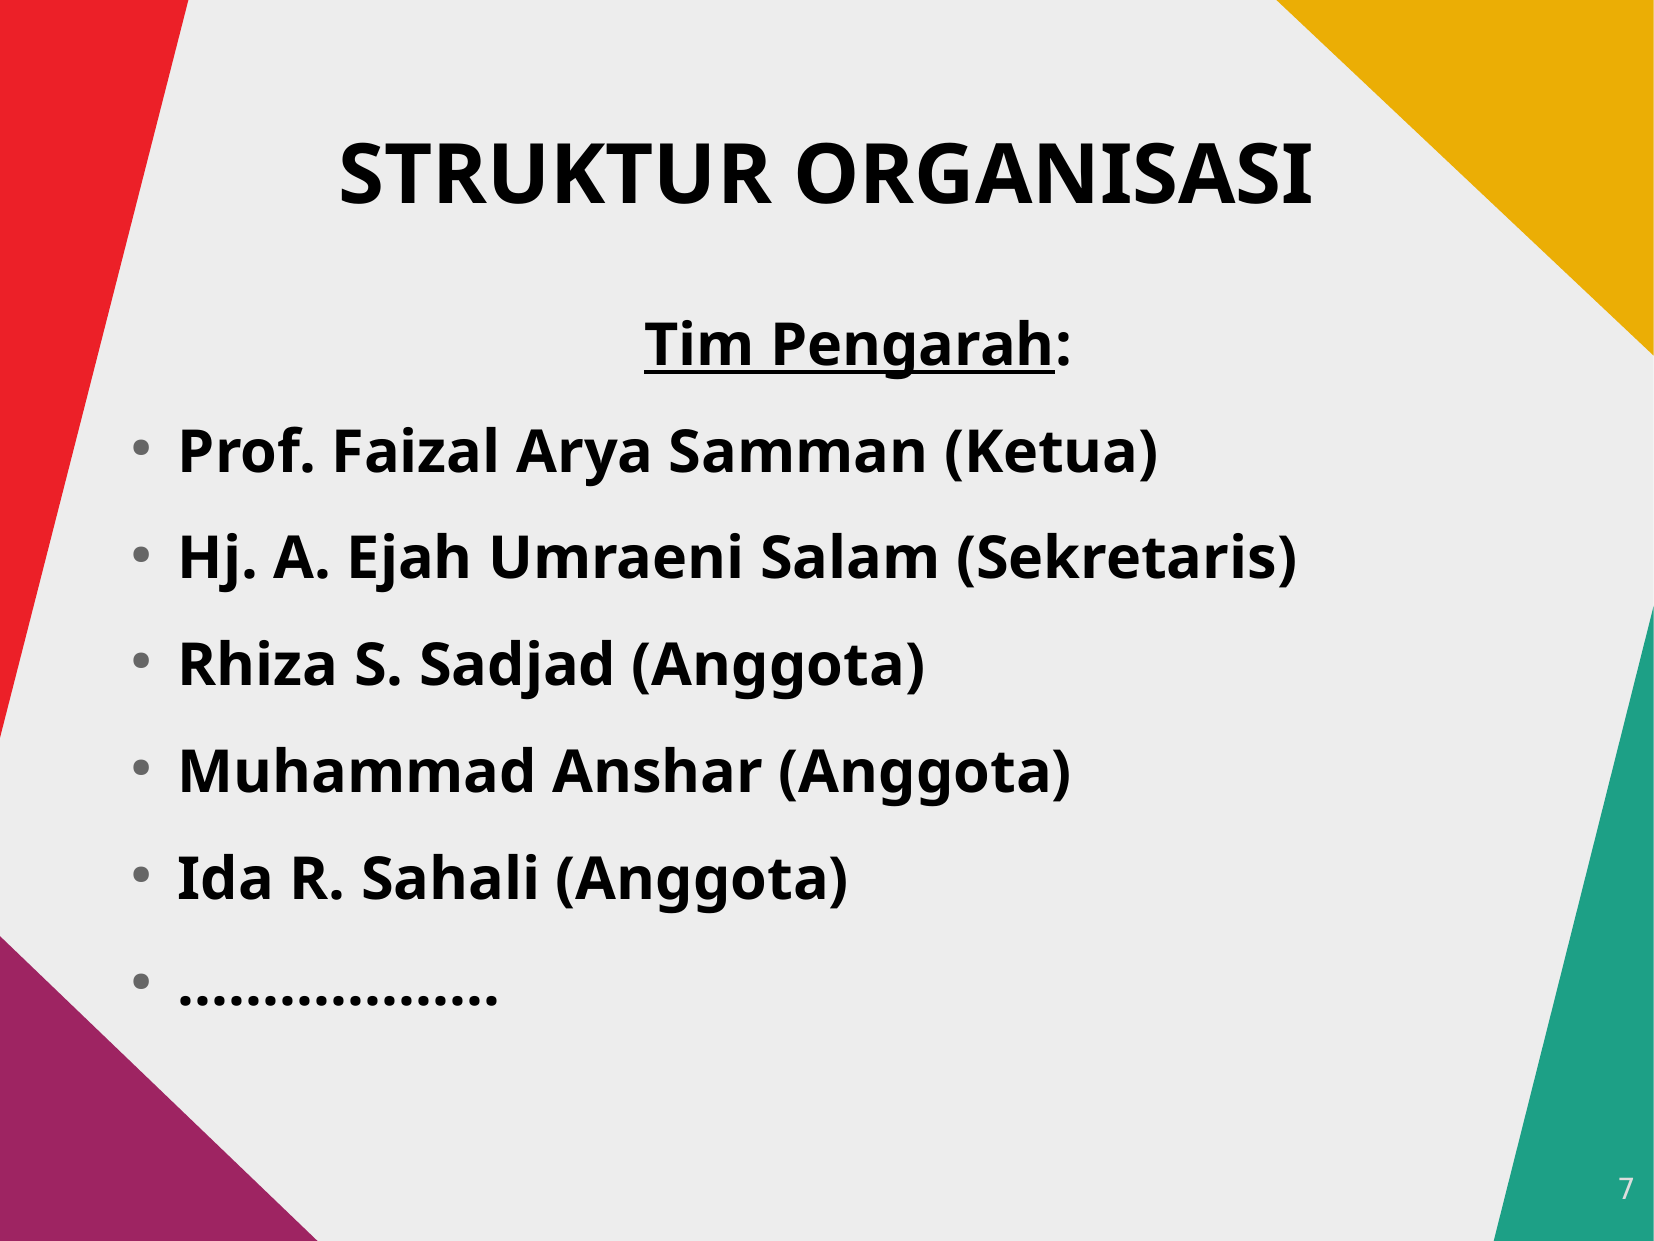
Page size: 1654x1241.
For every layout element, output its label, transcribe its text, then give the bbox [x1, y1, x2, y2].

title STRUKTUR ORGANISASI [114, 73, 1539, 271]
list Tim Pengarah: Prof. Faizal Arya Samman (Ketua) Hj. A. Ejah Umraeni Salam (Sekretaris) Rhiza S. Sadjad (Anggota) Muhammad Anshar (Anggota) Ida R. Sahali (Anggota) ................... [114, 302, 1539, 1033]
